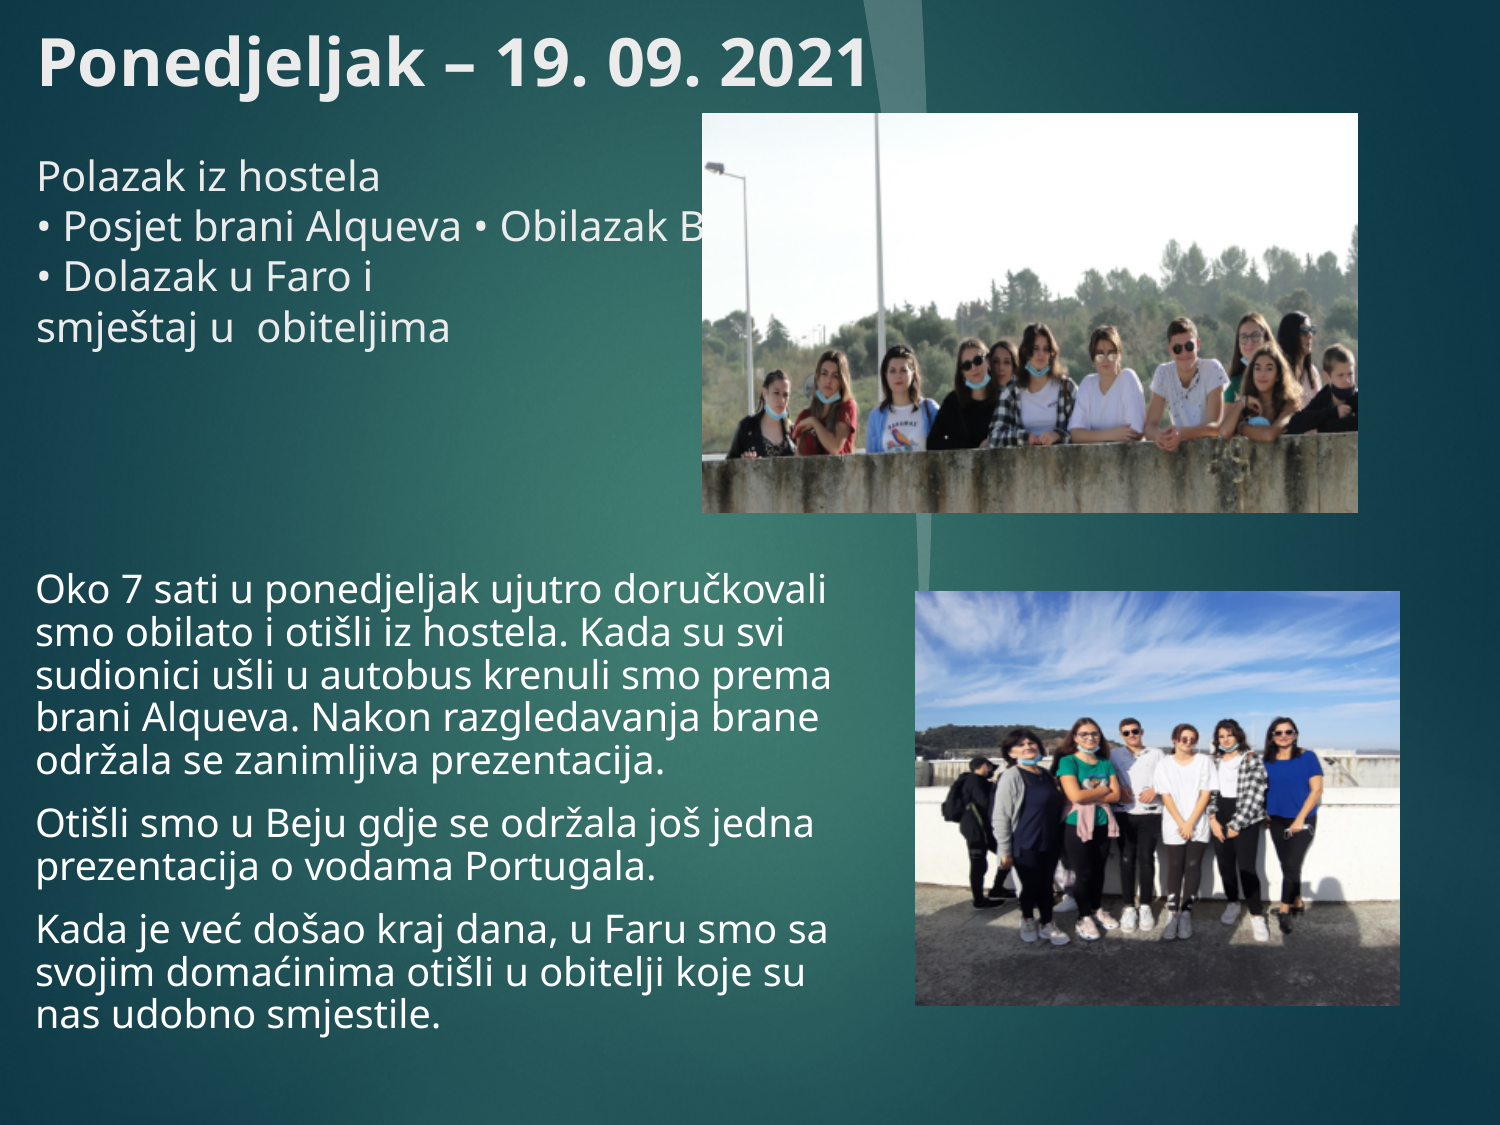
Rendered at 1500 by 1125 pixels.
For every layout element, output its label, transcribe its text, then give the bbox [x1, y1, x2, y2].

picture [702, 113, 1358, 513]
title Ponedjeljak – 19. 09. 2021 Polazak iz hostela • Posjet brani Alqueva • Obilazak Beju • Dolazak u Faro i smještaj u obiteljima [20, 12, 881, 457]
text_box [0, 0, 1500, 1125]
list Oko 7 sati u ponedjeljak ujutro doručkovali smo obilato i otišli iz hostela. Kada su svi sudionici ušli u autobus krenuli smo prema brani Alqueva. Nakon razgledavanja brane održala se zanimljiva prezentacija. Otišli smo u Beju gdje se održala još jedna prezentacija o vodama Portugala. Kada je već došao kraj dana, u Faru smo sa svojim domaćinima otišli u obitelji koje su nas udobno smjestile. [19, 562, 896, 1082]
picture [915, 591, 1400, 1006]
